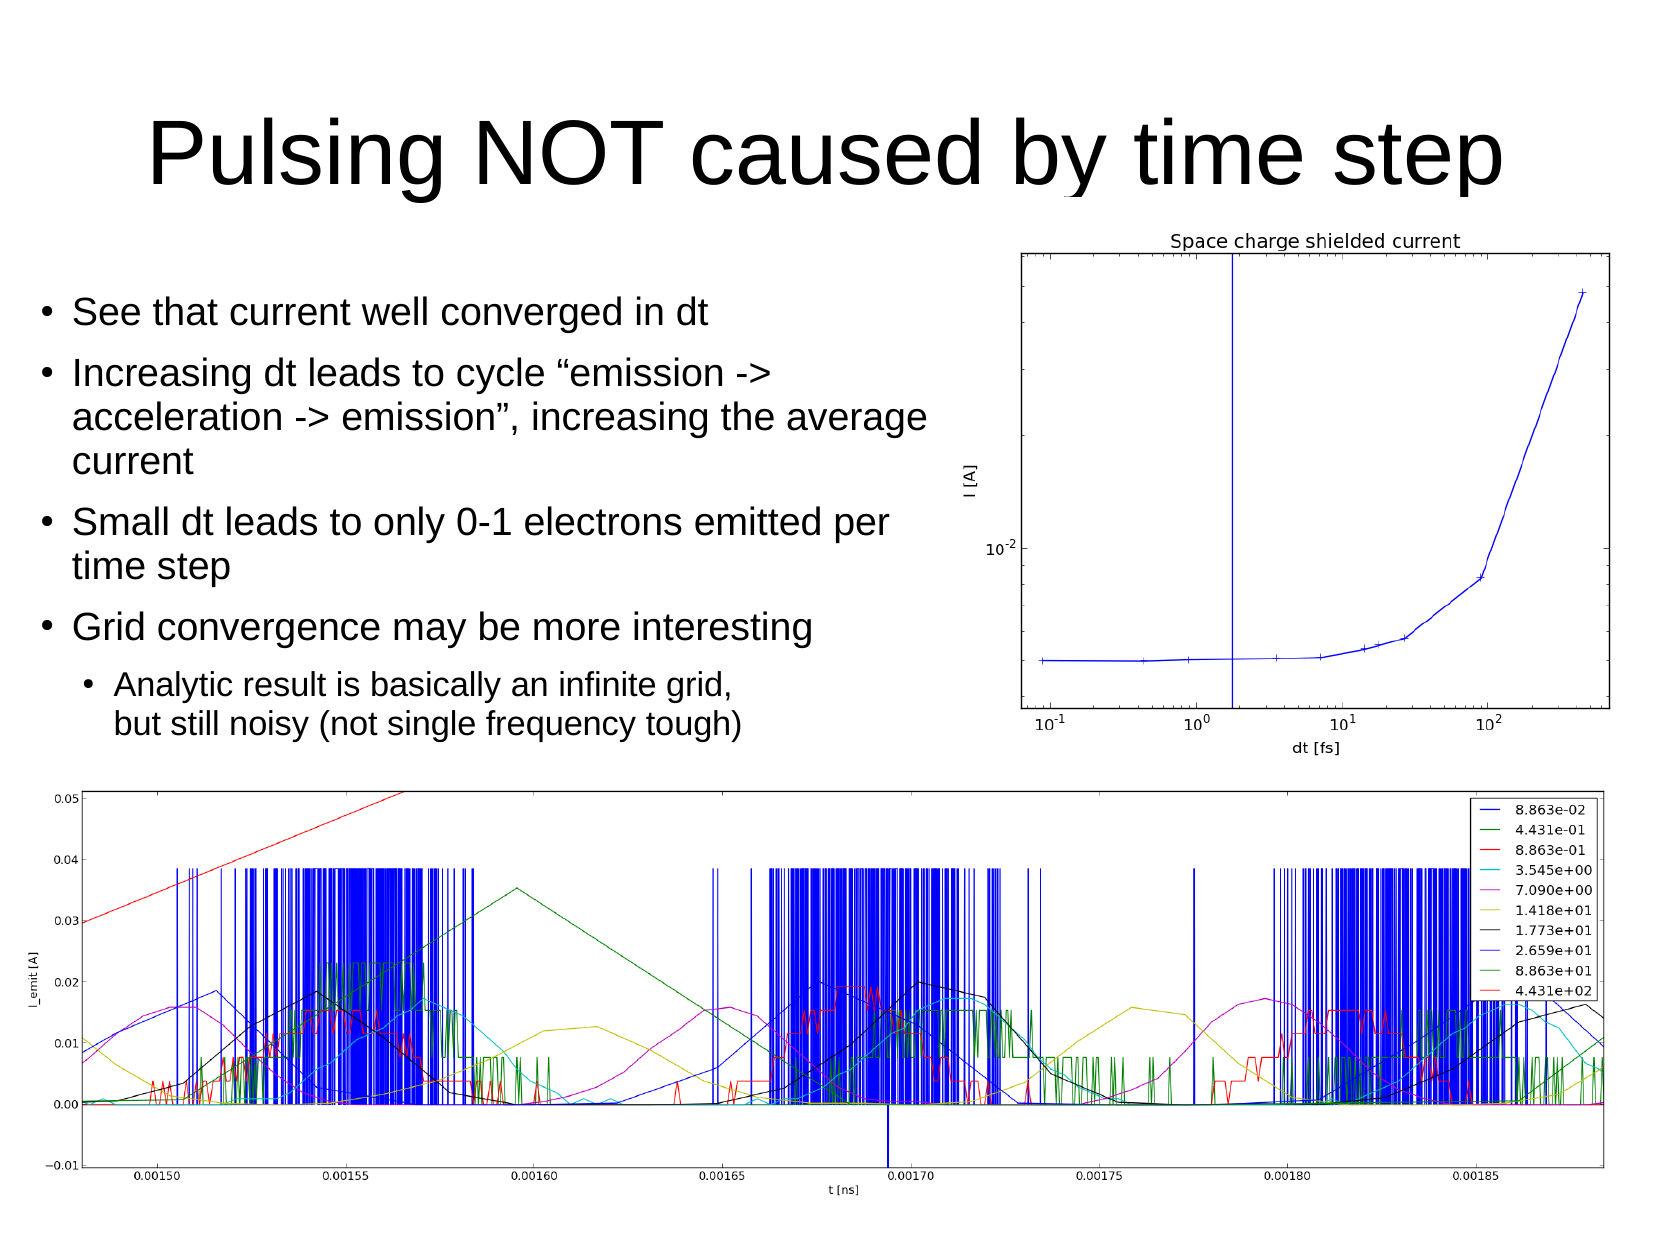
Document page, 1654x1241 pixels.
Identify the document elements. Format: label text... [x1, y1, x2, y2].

picture [20, 783, 1633, 1199]
picture [927, 197, 1654, 766]
title Pulsing NOT caused by time step [82, 49, 1571, 257]
list See that current well converged in dt Increasing dt leads to cycle “emission -> acceleration -> emission”, increasing the average current Small dt leads to only 0-1 electrons emitted per time step Grid convergence may be more interesting Analytic result is basically an infinite grid, but still noisy (not single frequency tough) [30, 290, 927, 751]
